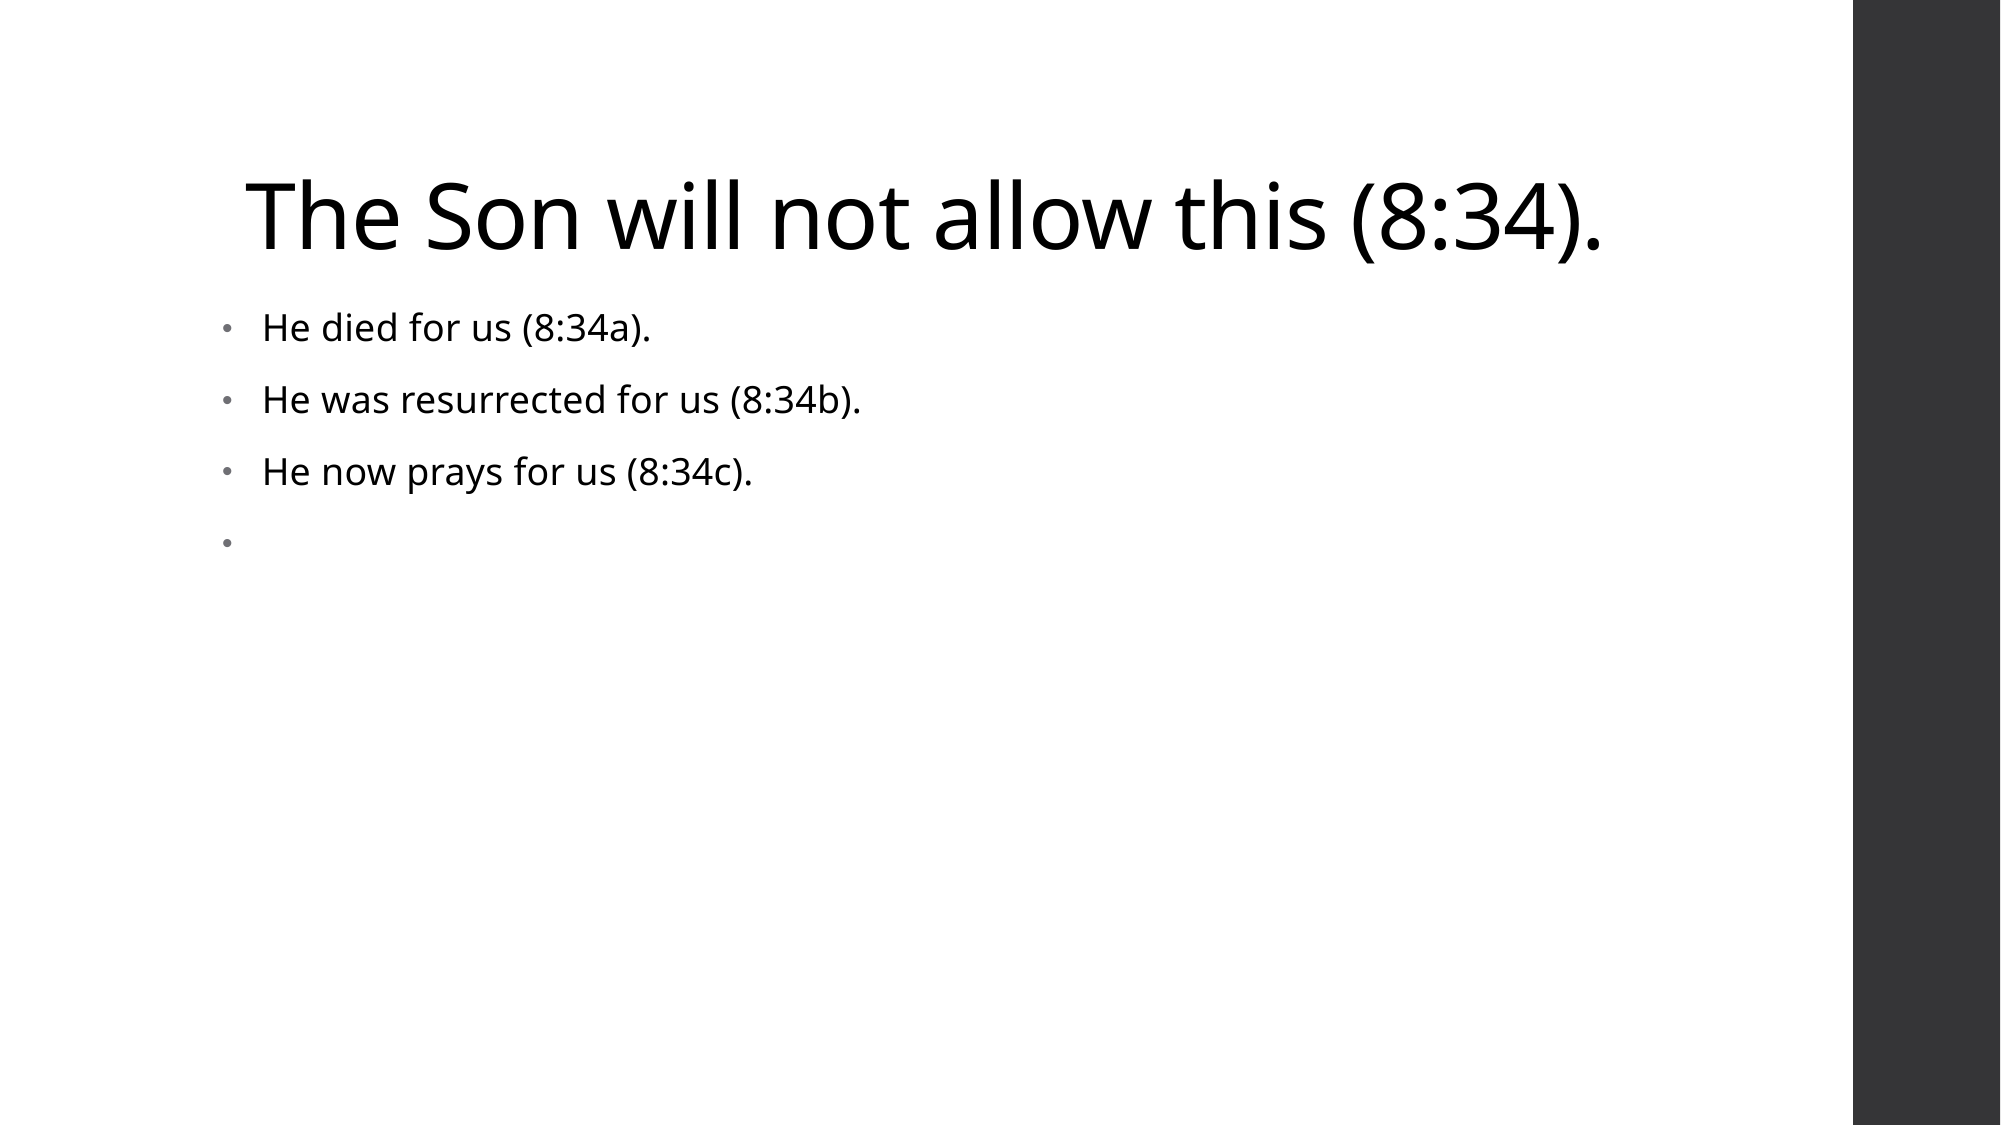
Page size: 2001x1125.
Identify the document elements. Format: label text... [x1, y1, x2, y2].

list He died for us (8:34a). He was resurrected for us (8:34b). He now prays for us (8:34c). [206, 299, 1617, 1014]
title The Son will not allow this (8:34). [206, 60, 1797, 278]
